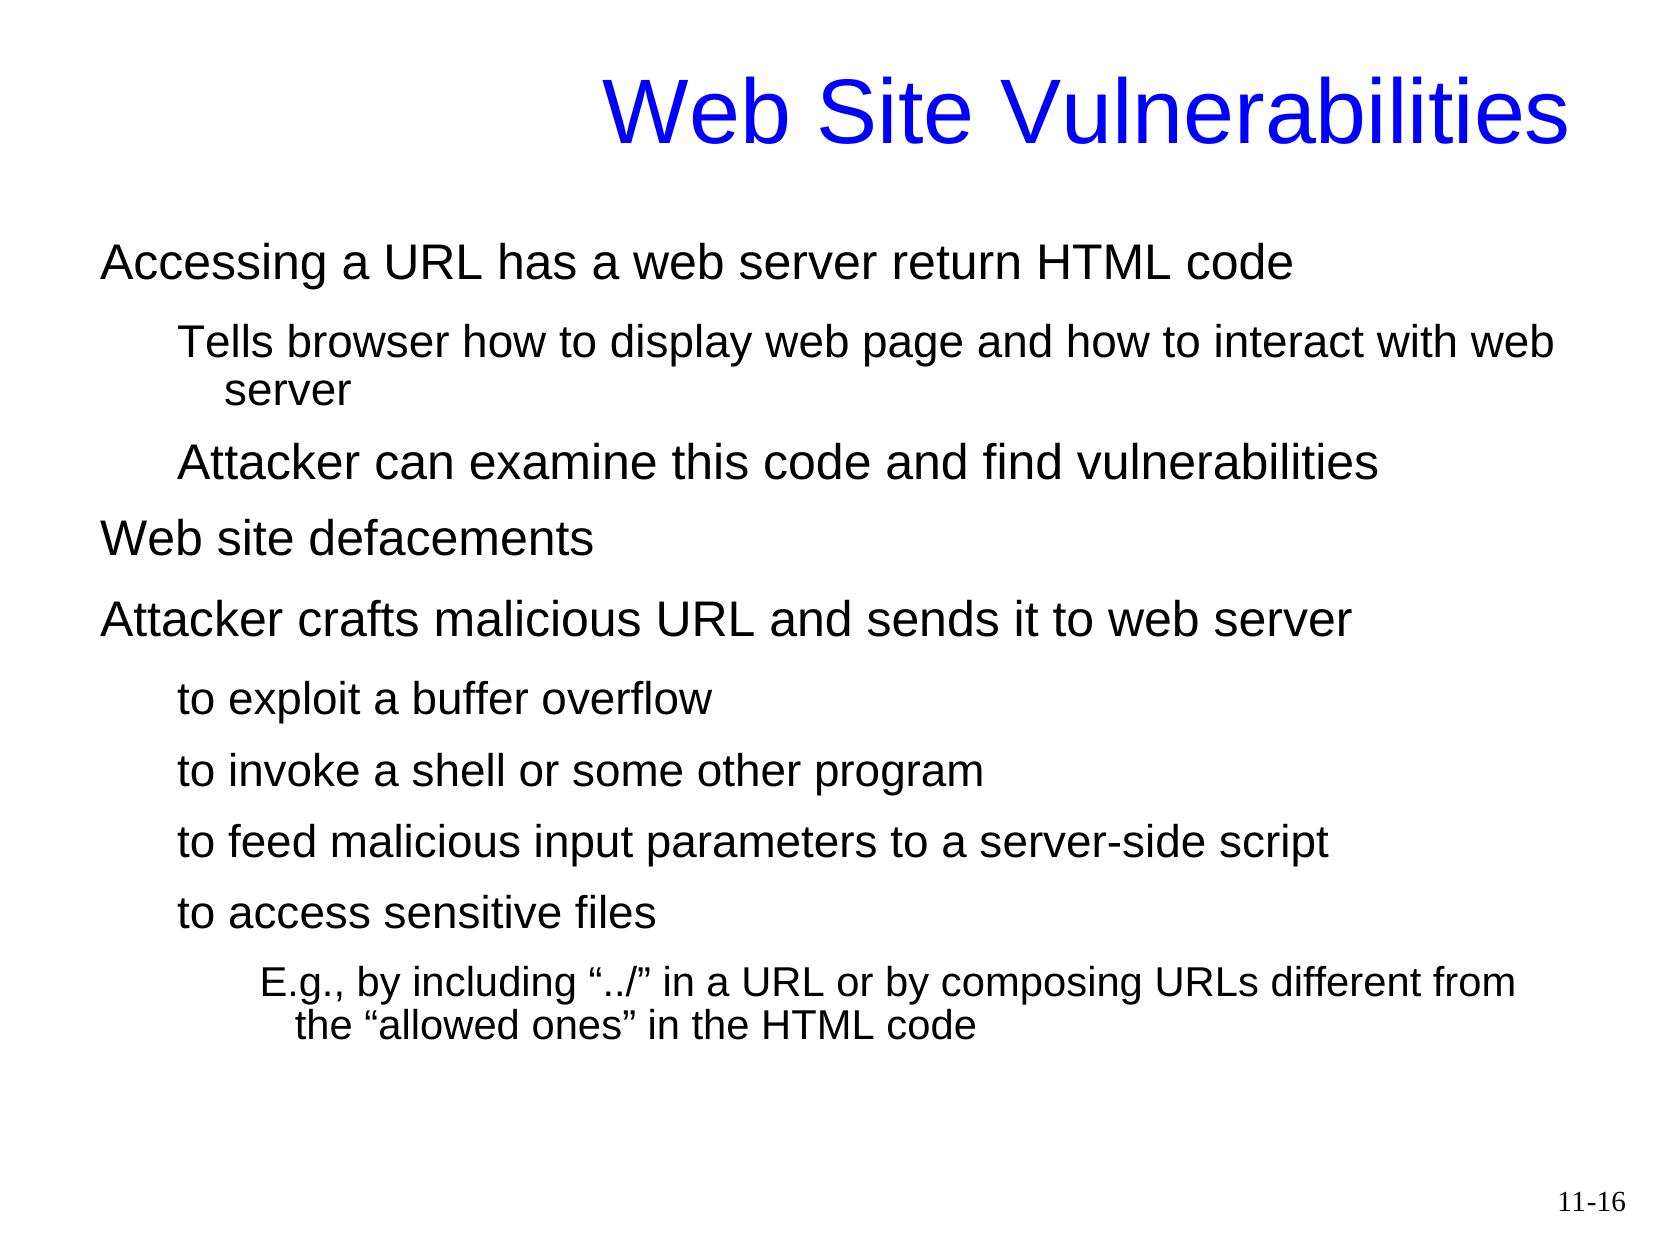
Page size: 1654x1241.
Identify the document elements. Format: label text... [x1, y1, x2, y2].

title Web Site Vulnerabilities [84, 11, 1573, 218]
list Accessing a URL has a web server return HTML code Tells browser how to display web page and how to interact with web server Attacker can examine this code and find vulnerabilities Web site defacements Attacker crafts malicious URL and sends it to web server to exploit a buffer overflow to invoke a shell or some other program to feed malicious input parameters to a server-side script to access sensitive files E.g., by including “../” in a URL or by composing URLs different from the “allowed ones” in the HTML code [82, 237, 1571, 1170]
